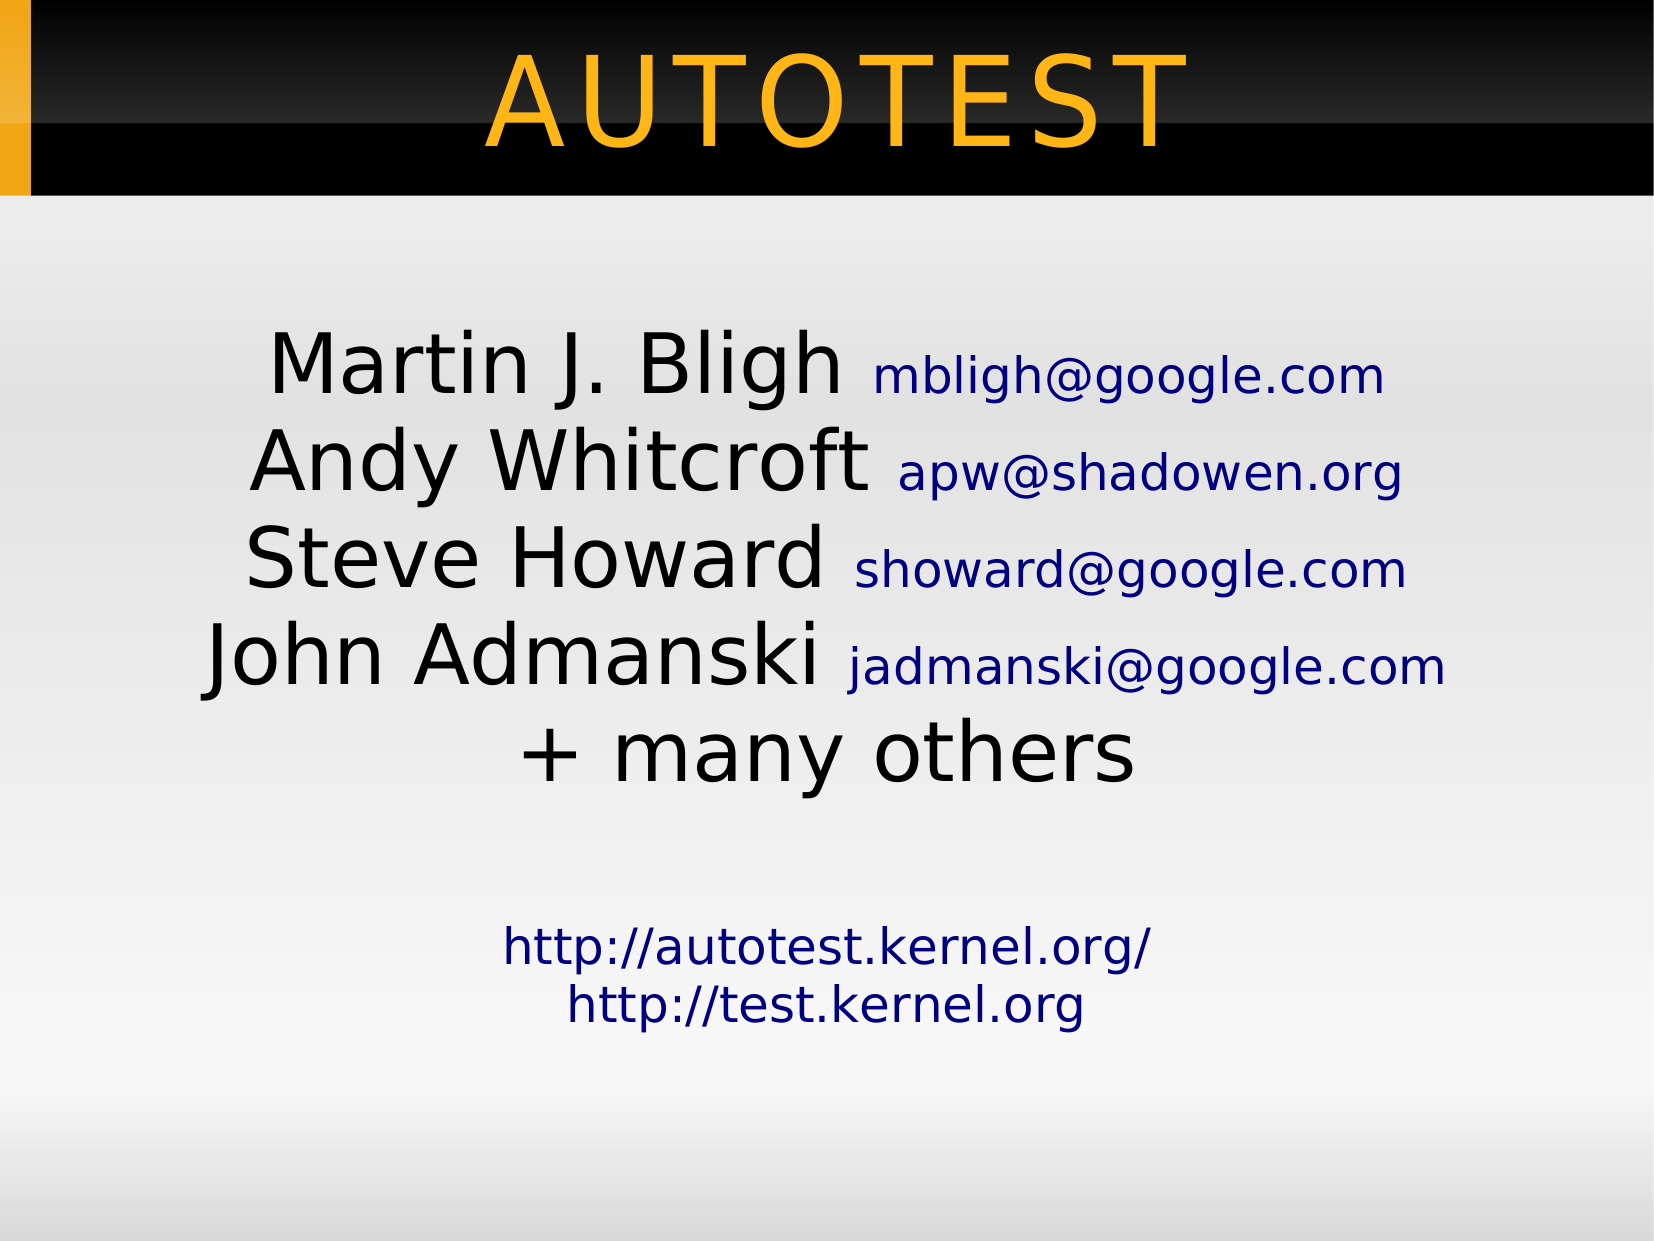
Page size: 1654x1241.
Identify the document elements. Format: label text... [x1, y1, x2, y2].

text_box Martin J. Bligh mbligh@google.com Andy Whitcroft apw@shadowen.org Steve Howard showard@google.com John Admanski jadmanski@google.com + many others http://autotest.kernel.org/ http://test.kernel.org [82, 149, 1571, 1163]
picture [0, 0, 1654, 1241]
title AUTOTEST [59, 29, 1613, 178]
